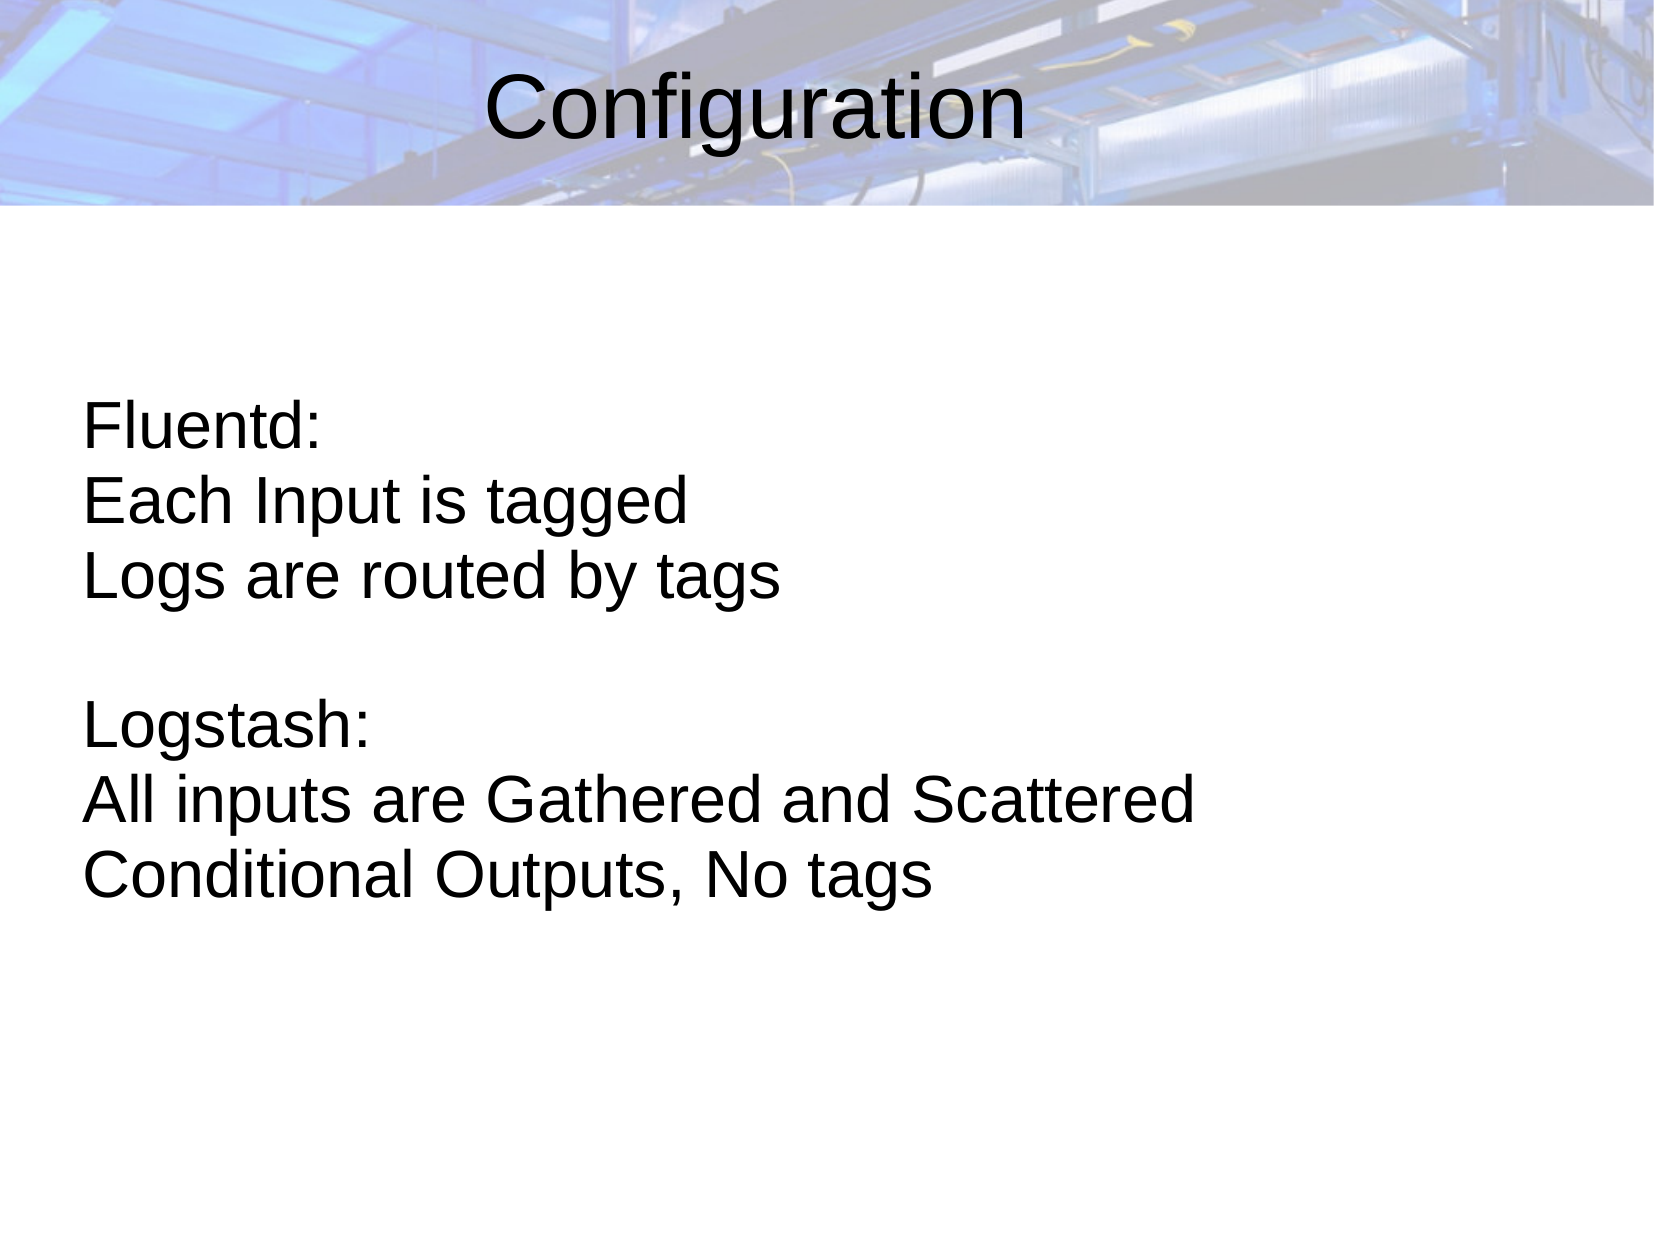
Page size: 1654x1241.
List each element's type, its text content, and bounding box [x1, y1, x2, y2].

title Configuration [11, 2, 1501, 211]
subtitle Fluentd: Each Input is tagged Logs are routed by tags Logstash: All inputs are Gathered and Scattered Conditional Outputs, No tags [82, 290, 1538, 1010]
picture [0, 0, 1654, 1241]
